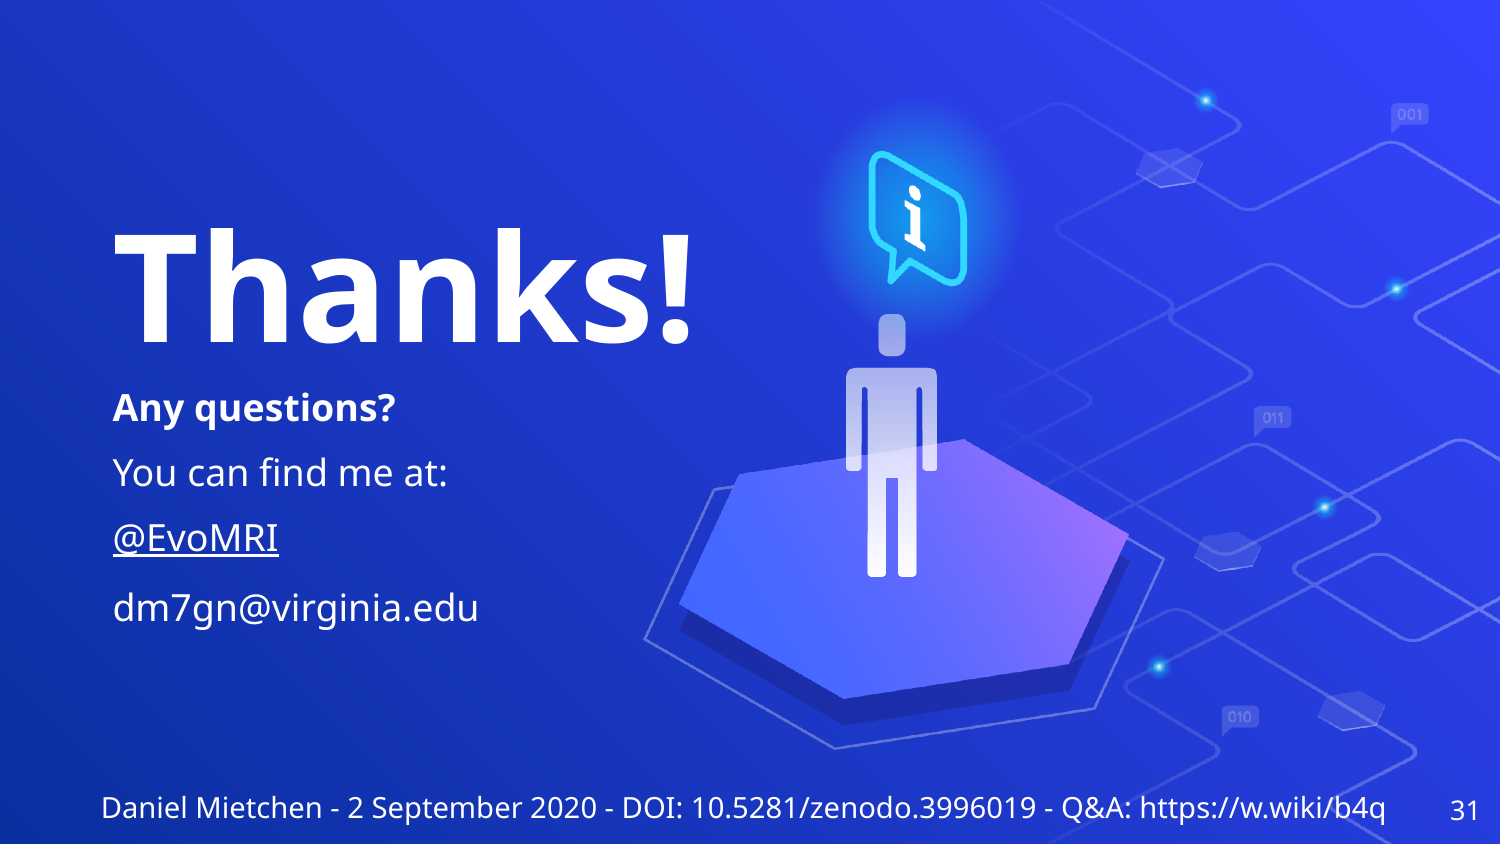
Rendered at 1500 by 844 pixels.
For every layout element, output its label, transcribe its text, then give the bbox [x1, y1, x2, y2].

text_box Daniel Mietchen - 2 September 2020 - DOI: 10.5281/zenodo.3996019 - Q&A: https://w.wiki/b4q [18, 774, 1471, 832]
title Thanks! [112, 220, 706, 373]
slide_number 1 [1391, 779, 1482, 844]
picture [0, 0, 1500, 844]
subtitle Any questions? You can find me at: @EvoMRI dm7gn@virginia.edu [112, 377, 706, 624]
